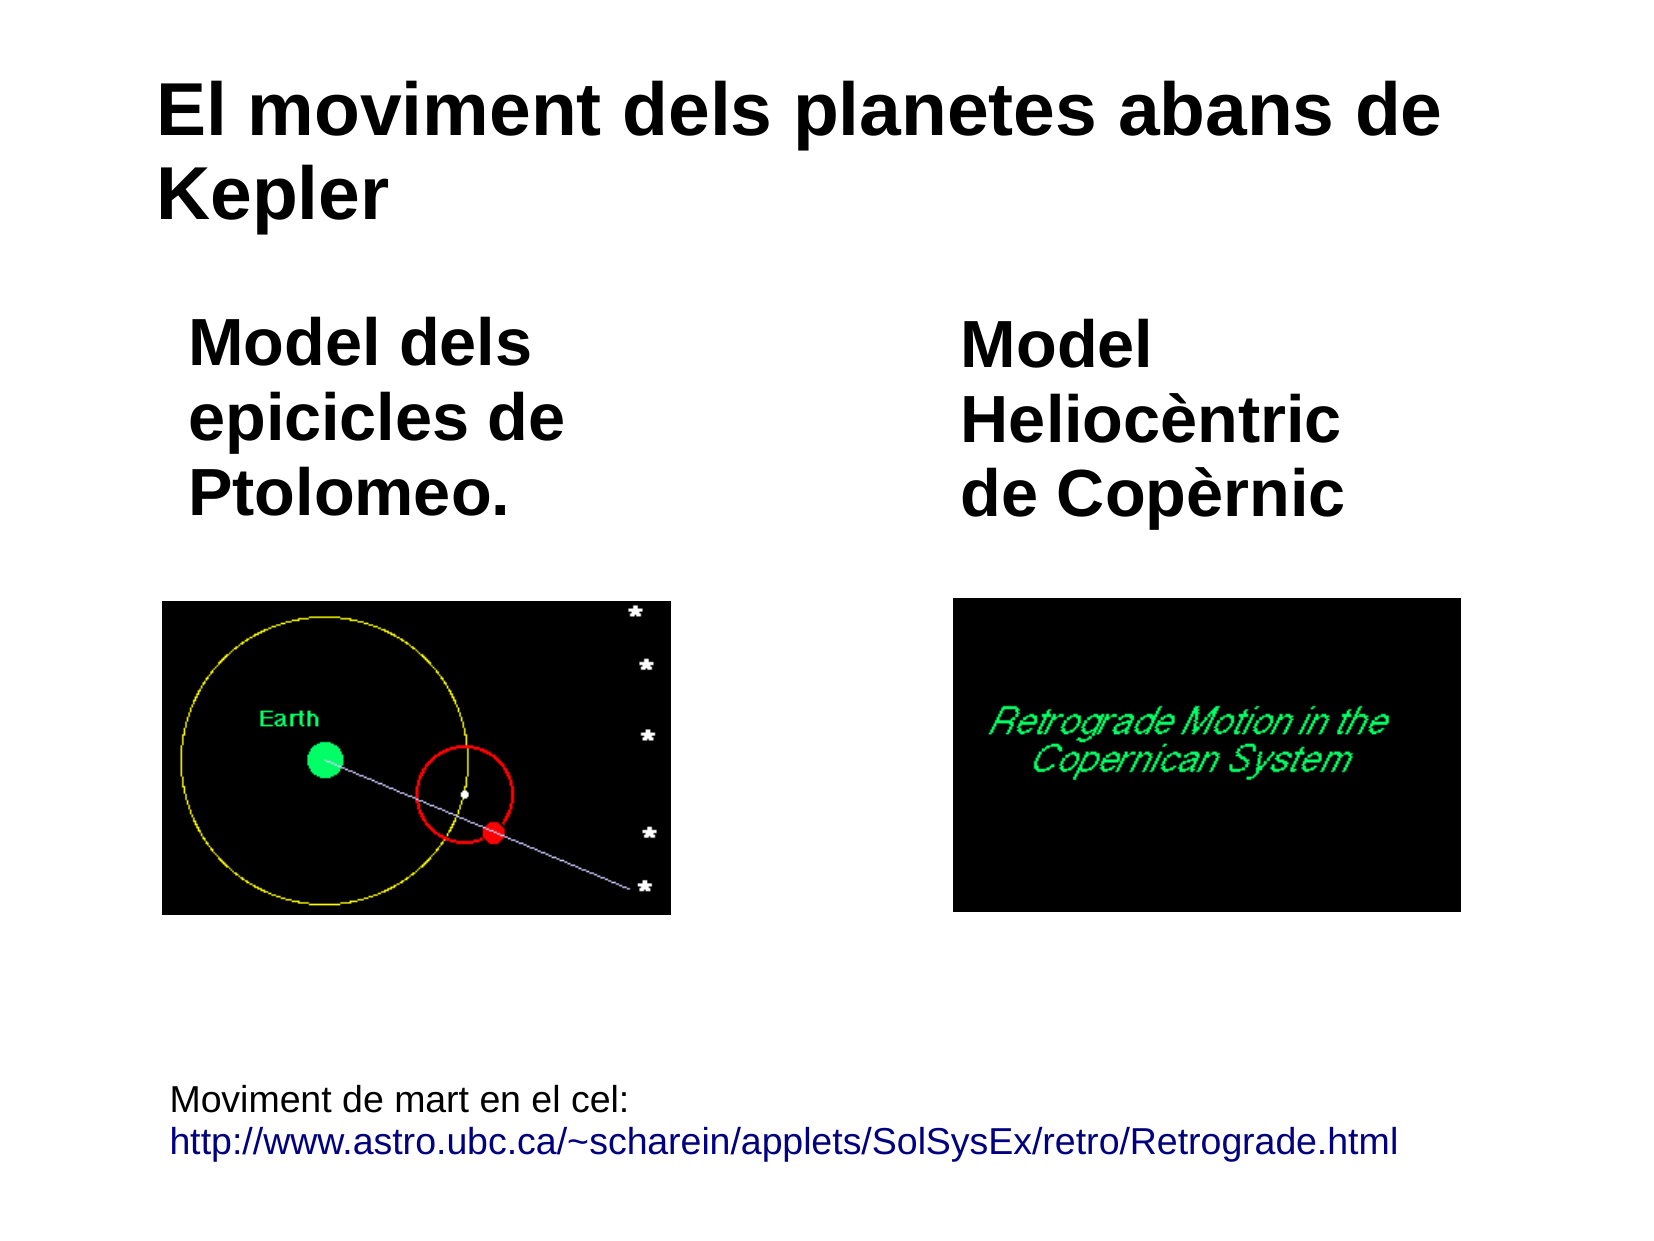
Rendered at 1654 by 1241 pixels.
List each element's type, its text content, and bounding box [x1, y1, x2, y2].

text_box Model dels epicicles de Ptolomeo. [173, 297, 699, 537]
text_box El moviment dels planetes abans de Kepler [141, 60, 1535, 244]
picture [162, 601, 671, 915]
text_box Moviment de mart en el cel: http://www.astro.ubc.ca/~scharein/applets/SolSysEx/retro/Retrograde.html [154, 1071, 1414, 1212]
picture [953, 598, 1461, 912]
text_box Model Heliocèntric de Copèrnic [946, 299, 1432, 539]
